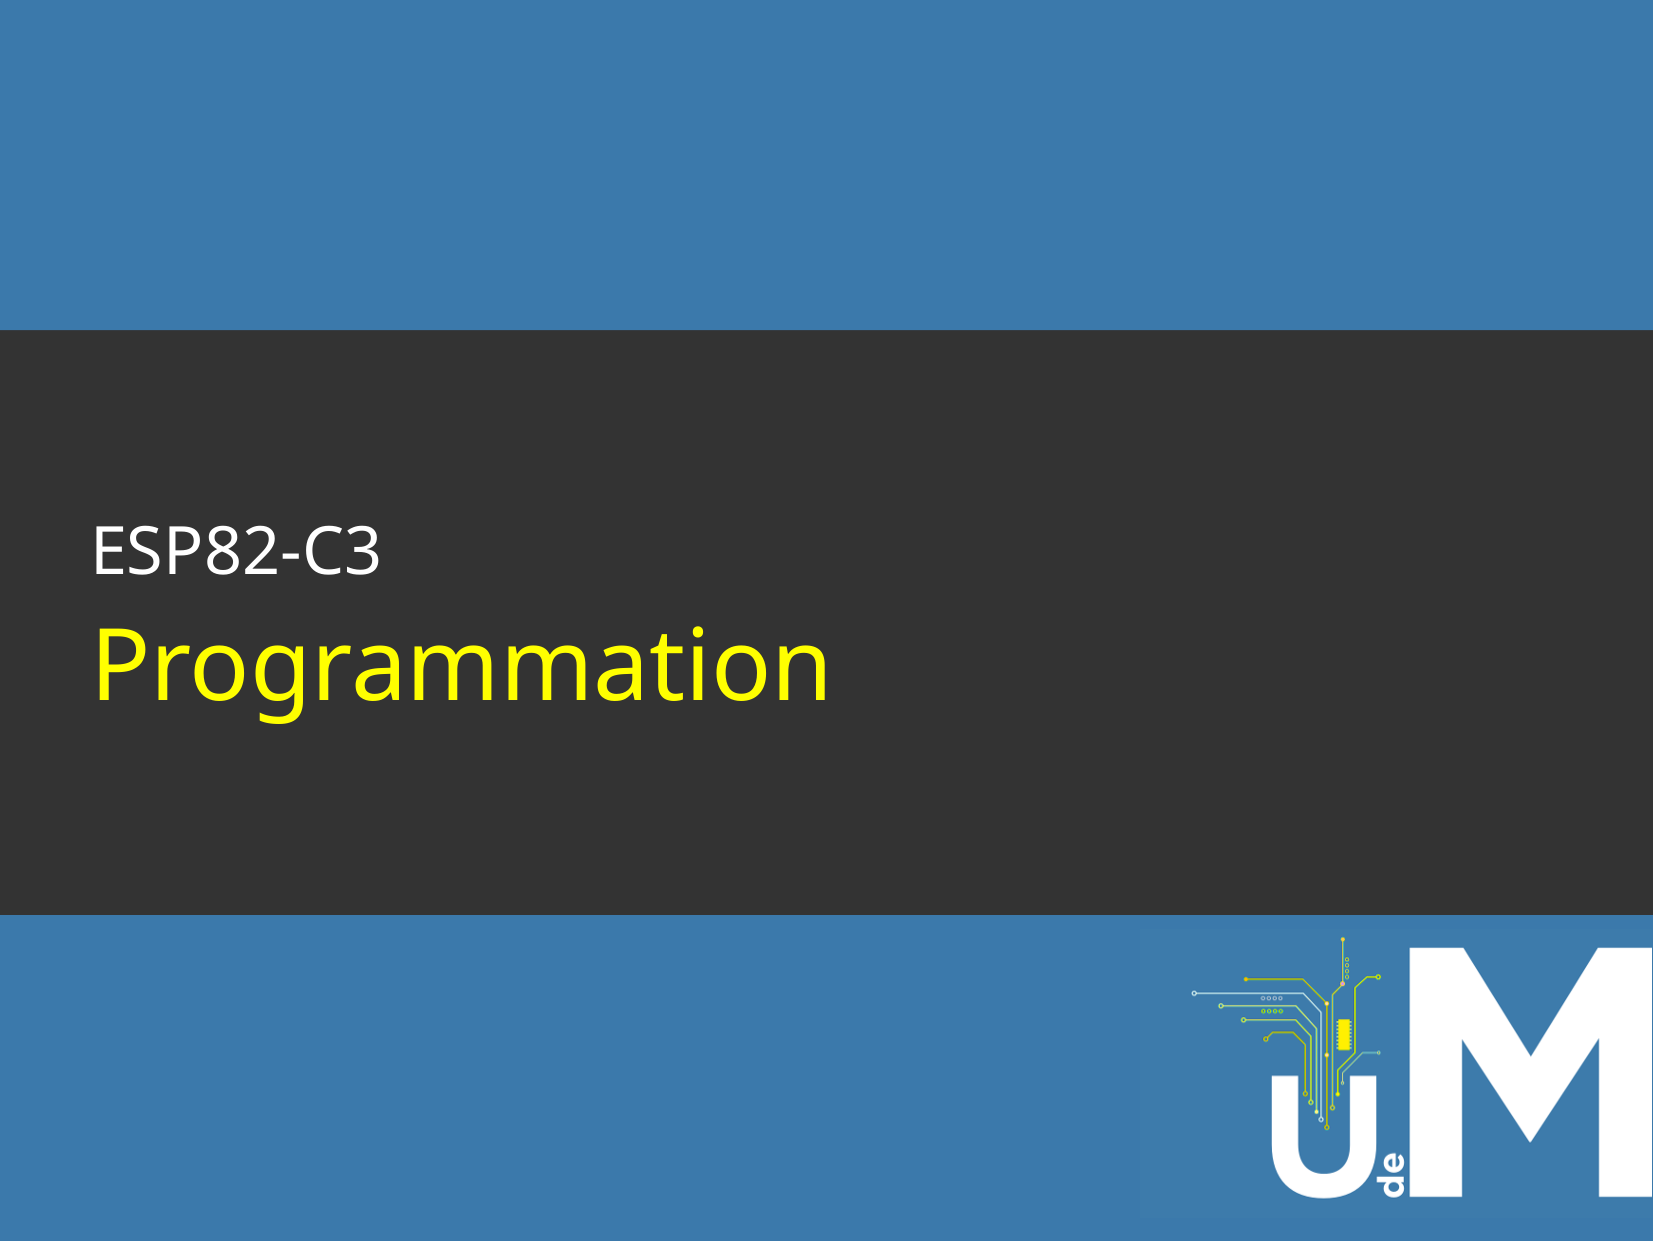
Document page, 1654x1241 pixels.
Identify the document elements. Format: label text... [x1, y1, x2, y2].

picture [1140, 929, 1652, 1218]
title ESP82-C3 Programmation [90, 498, 1578, 735]
